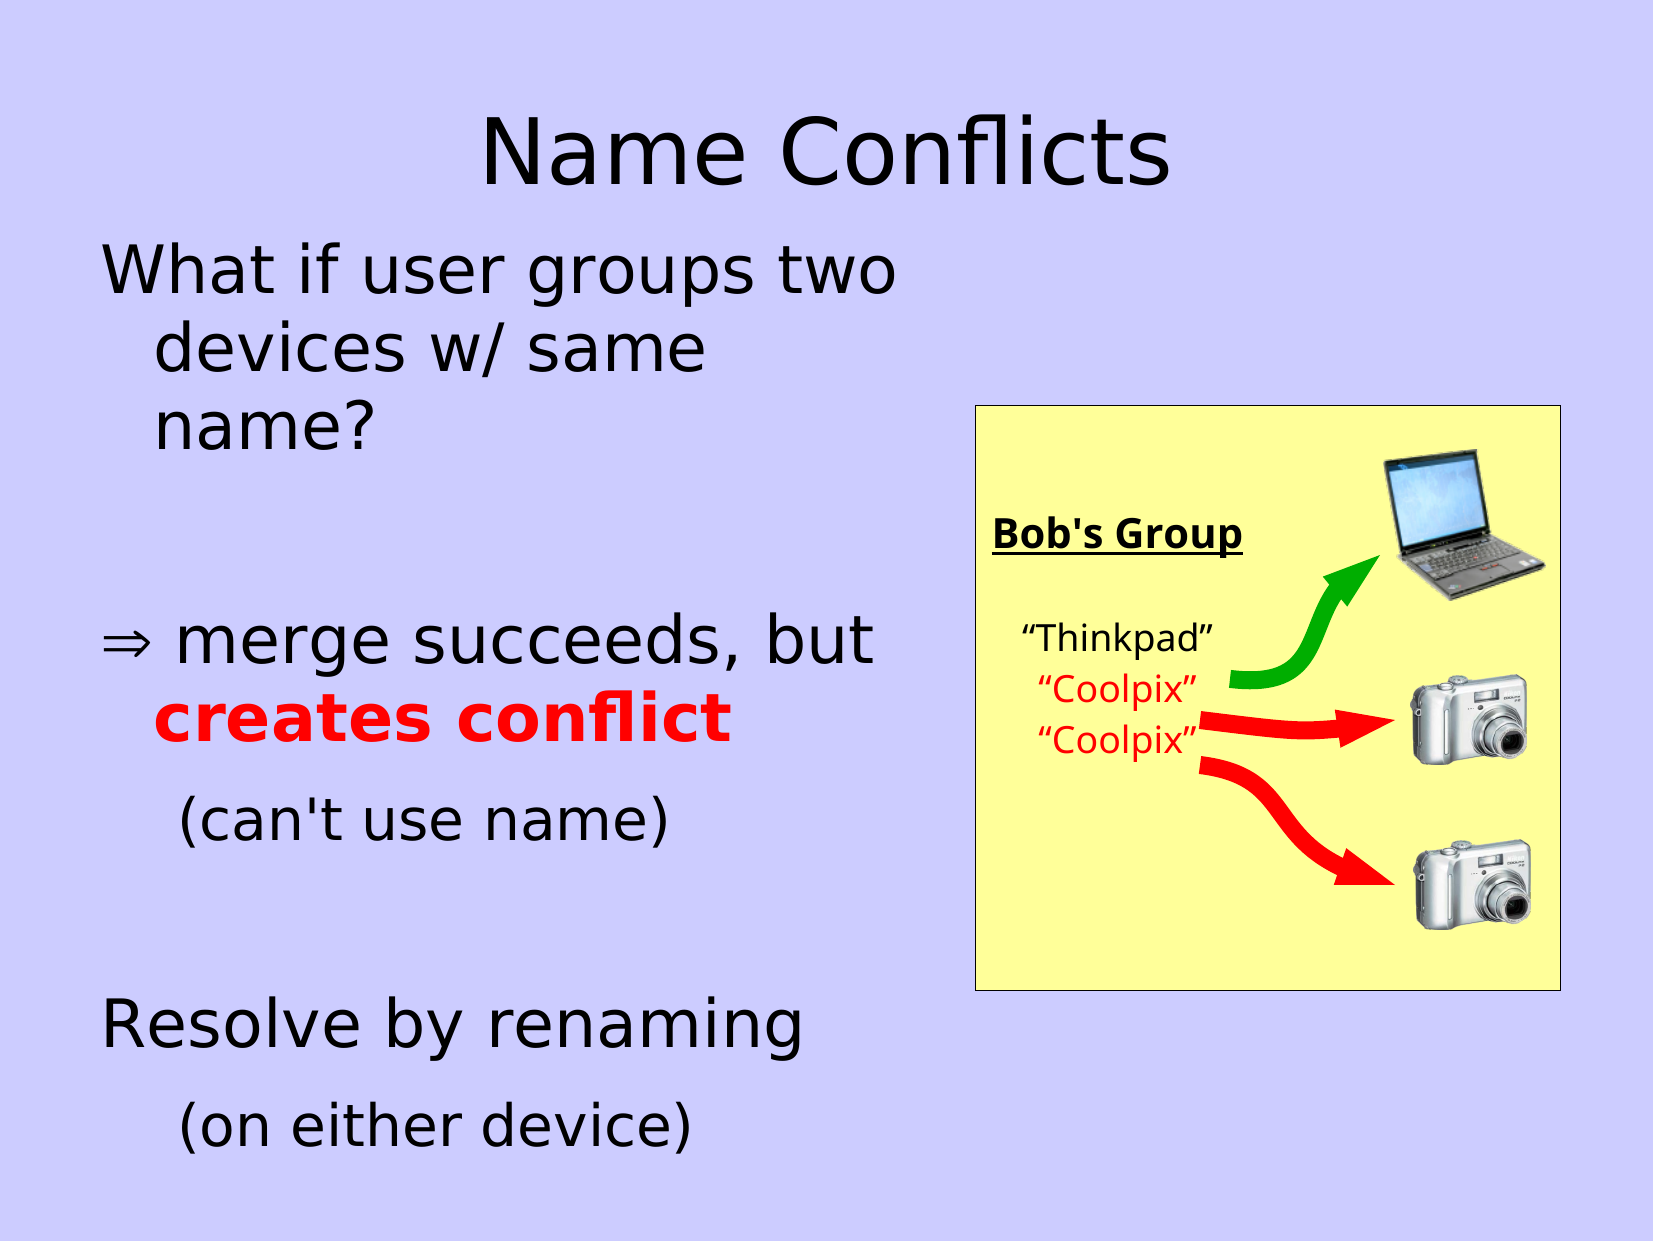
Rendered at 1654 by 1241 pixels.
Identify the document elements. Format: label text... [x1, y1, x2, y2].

title Name Conflicts [82, 49, 1571, 257]
picture [1383, 449, 1546, 602]
picture [1413, 839, 1531, 931]
text_box Bob's Group “Thinkpad” “Coolpix” “Coolpix” [975, 496, 1261, 796]
list What if user groups two devices w/ same name? ⇒ merge succeeds, but creates conflict (can't use name) Resolve by renaming (on either device) [82, 231, 916, 1167]
picture [1410, 674, 1527, 766]
text_box [975, 405, 1561, 991]
